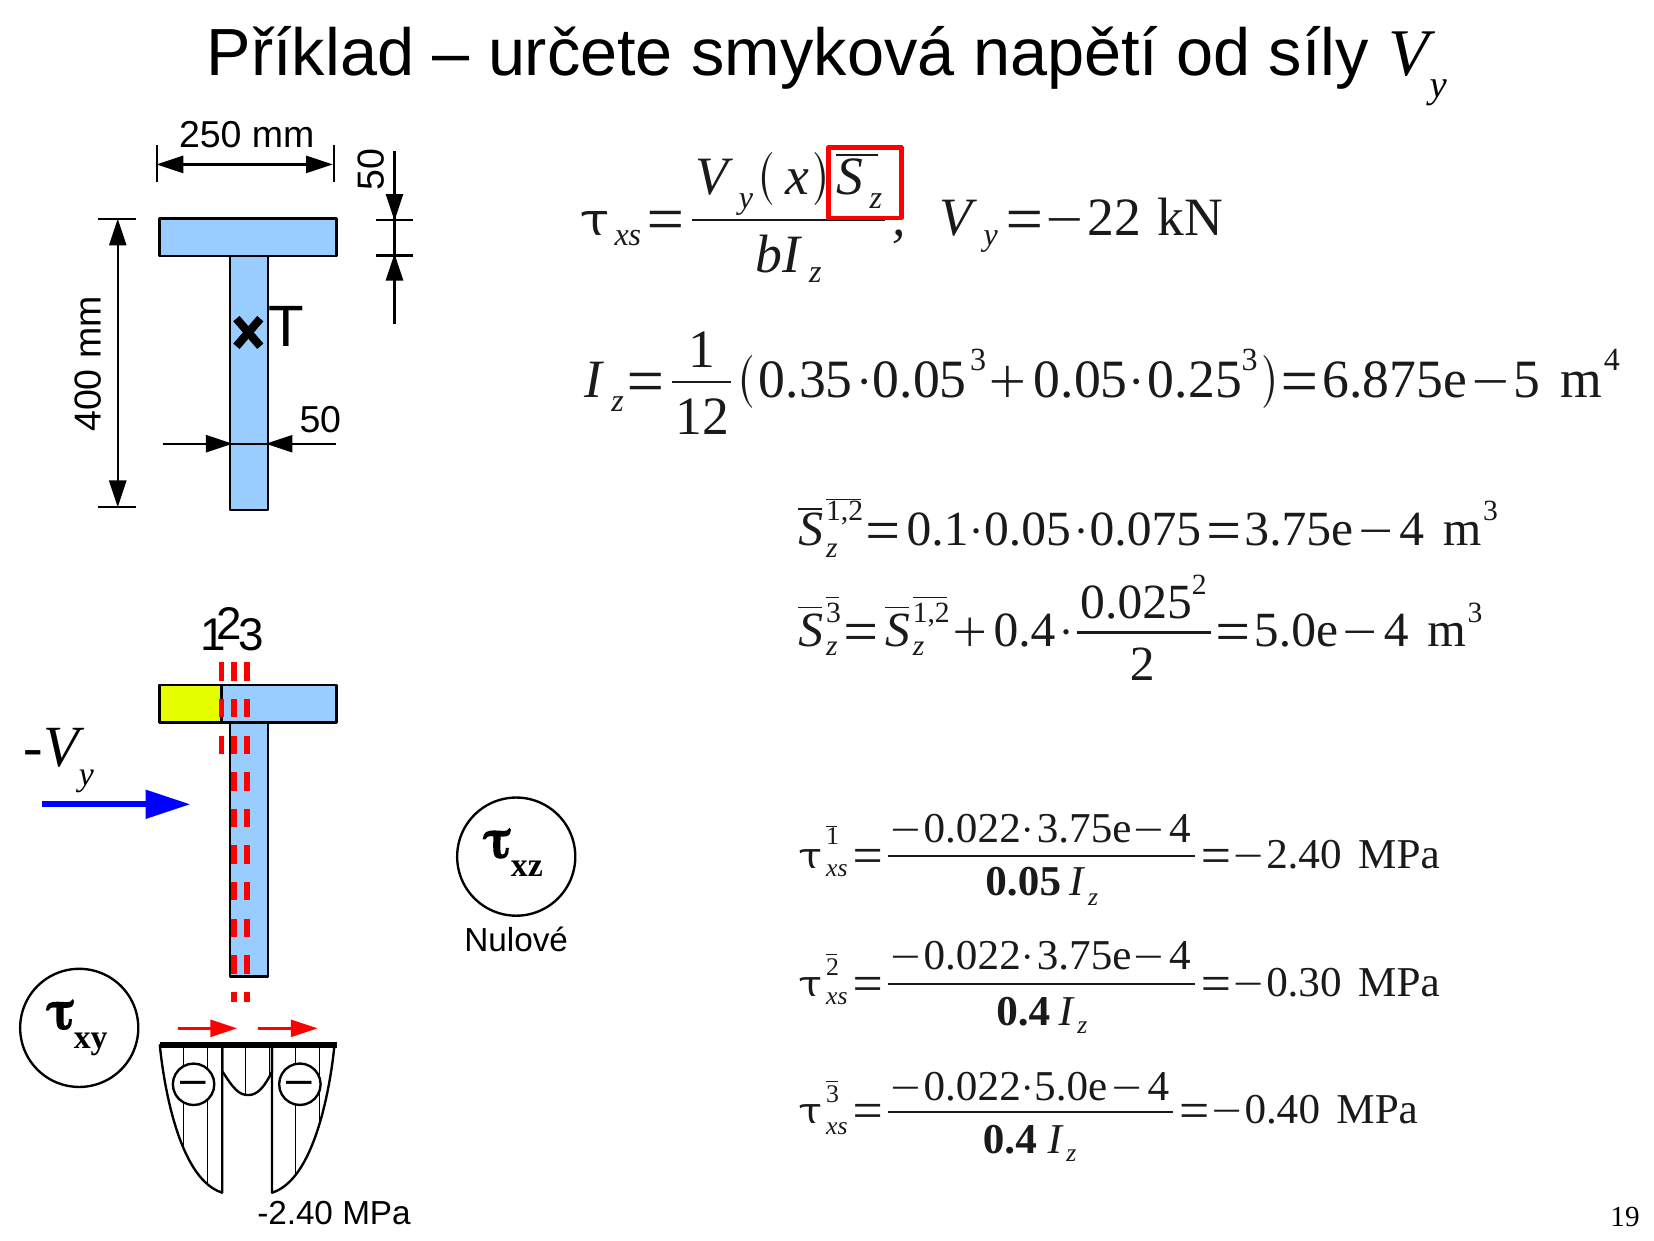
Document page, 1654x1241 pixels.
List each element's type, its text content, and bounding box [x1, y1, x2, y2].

title Příklad – určete smyková napětí od síly Vy [0, 8, 1654, 113]
text_box [43, 1075, 115, 1087]
text_box [20, 991, 33, 1065]
text_box 400 mm [59, 279, 121, 447]
text_box [230, 445, 268, 510]
text_box – [165, 1045, 221, 1118]
text_box – [272, 1045, 328, 1118]
text_box 1 3 [185, 601, 291, 674]
text_box 50 [342, 124, 404, 206]
text_box txz [470, 798, 563, 903]
text_box [128, 994, 139, 1062]
text_box [159, 685, 337, 977]
text_box [479, 903, 553, 913]
text_box T [253, 286, 320, 375]
text_box txy [33, 969, 128, 1075]
text_box 250 mm [164, 105, 331, 168]
text_box 50 [284, 391, 367, 453]
text_box Nulové [449, 913, 598, 970]
text_box -Vy [9, 707, 119, 805]
text_box [159, 1045, 165, 1083]
chart [776, 496, 1510, 691]
text_box [563, 820, 576, 893]
chart [831, 150, 899, 216]
chart [561, 147, 1634, 446]
text_box 2 [201, 590, 308, 663]
text_box [328, 1045, 335, 1090]
text_box [272, 1118, 322, 1187]
chart [783, 804, 1449, 1168]
text_box [173, 1045, 272, 1193]
text_box -2.40 MPa [242, 1187, 469, 1241]
text_box [159, 218, 337, 443]
text_box [457, 819, 470, 894]
